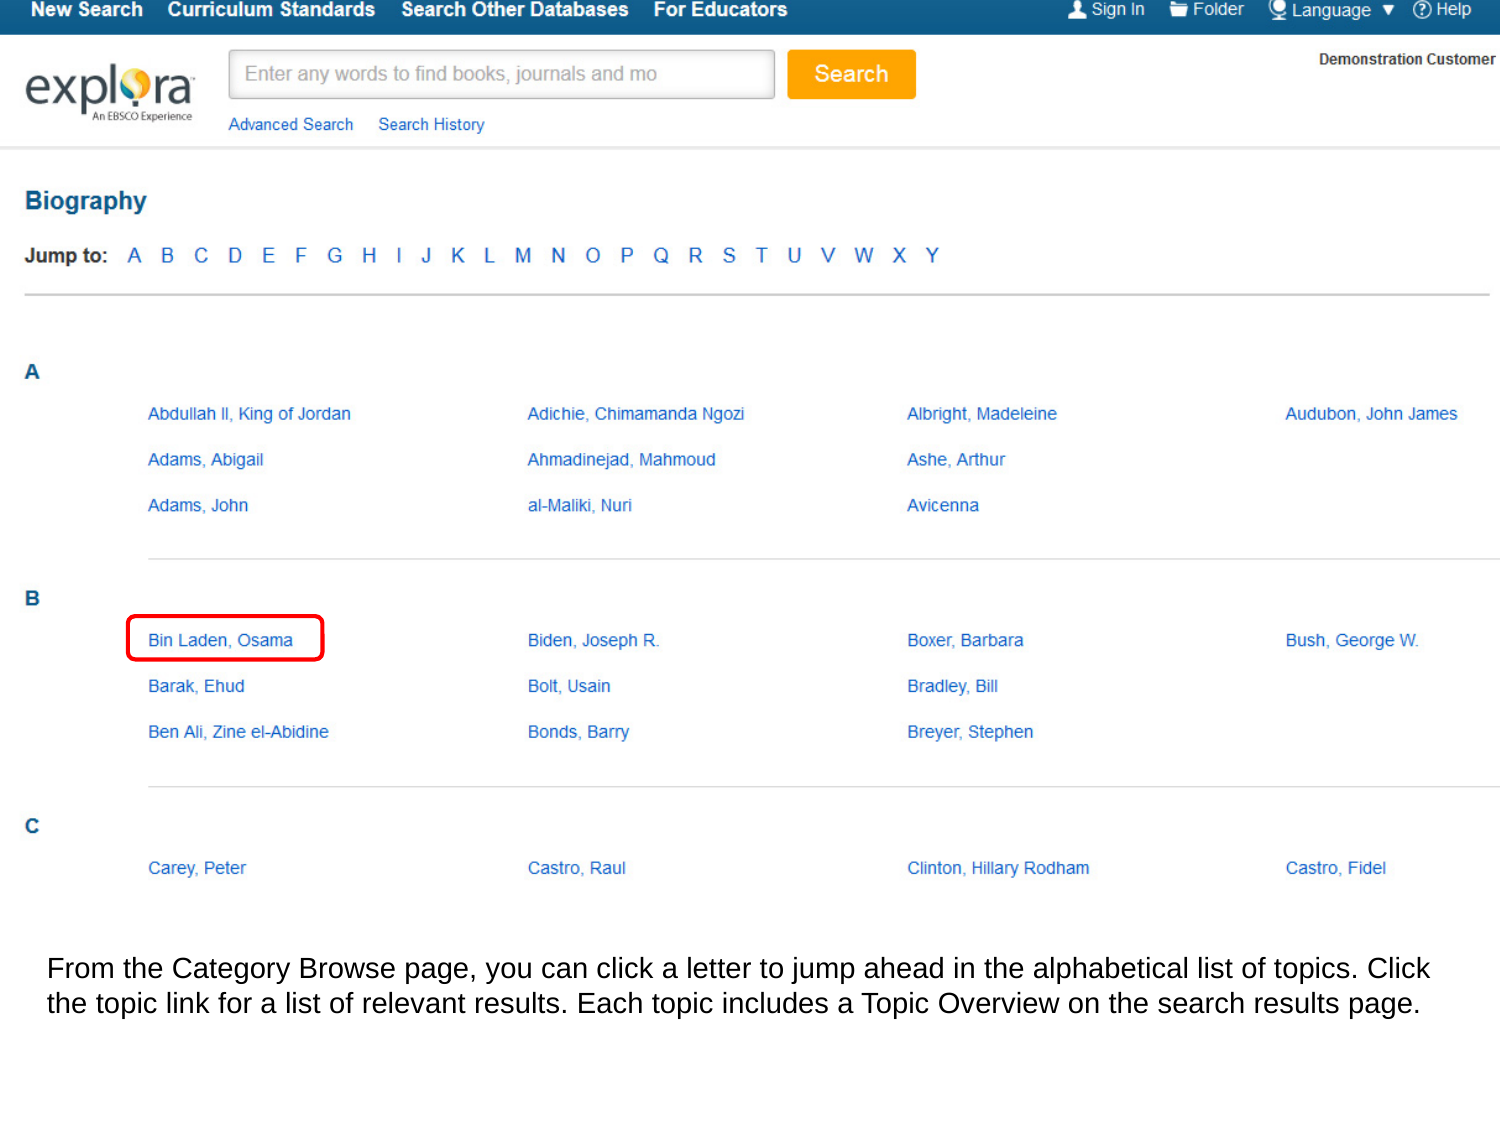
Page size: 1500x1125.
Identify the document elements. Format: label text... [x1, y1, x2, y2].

text_box From the Category Browse page, you can click a letter to jump ahead in the alphabetical list of topics. Click the topic link for a list of relevant results. Each topic includes a Topic Overview on the search results page. [31, 941, 1461, 1028]
picture [0, 0, 1500, 884]
